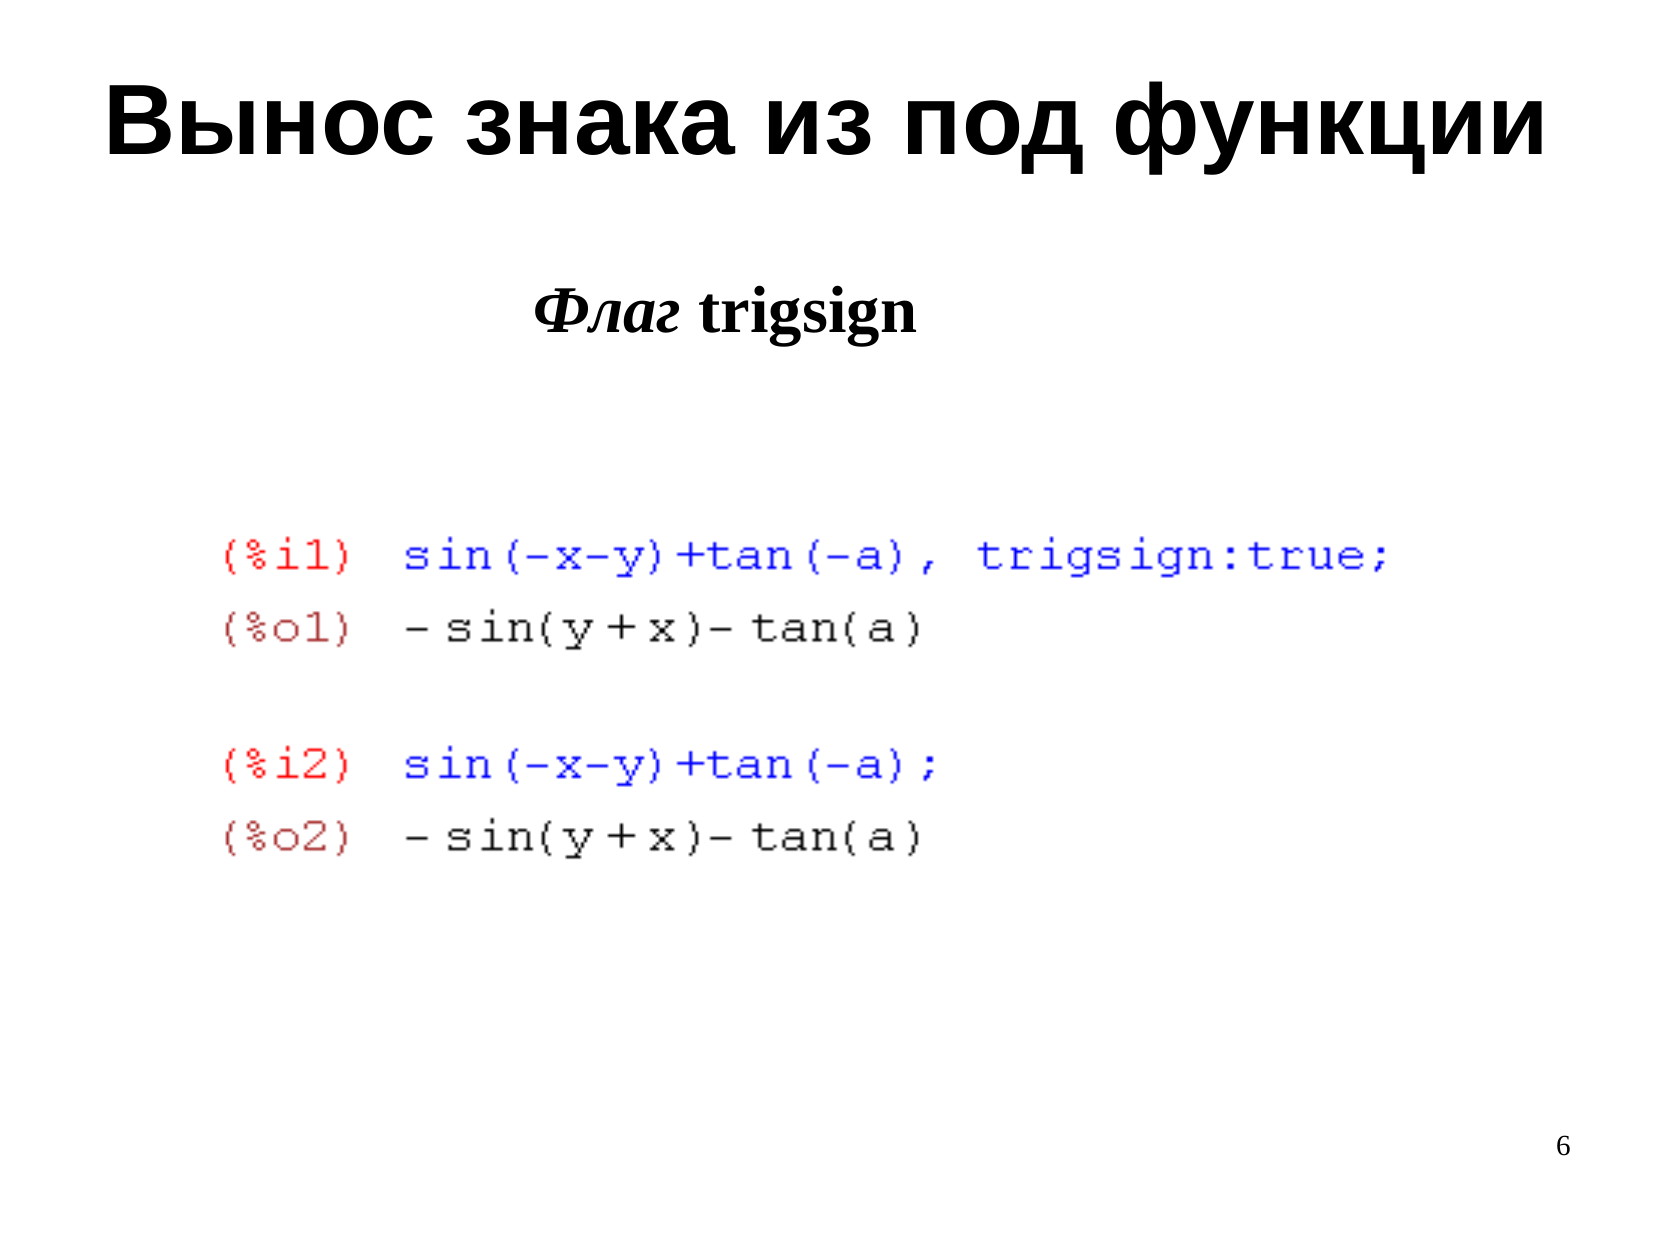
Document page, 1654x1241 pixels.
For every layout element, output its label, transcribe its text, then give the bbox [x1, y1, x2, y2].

picture [206, 460, 1418, 886]
text_box Вынос знака из под функции [59, 56, 1595, 184]
text_box Флаг trigsign [501, 265, 1359, 355]
